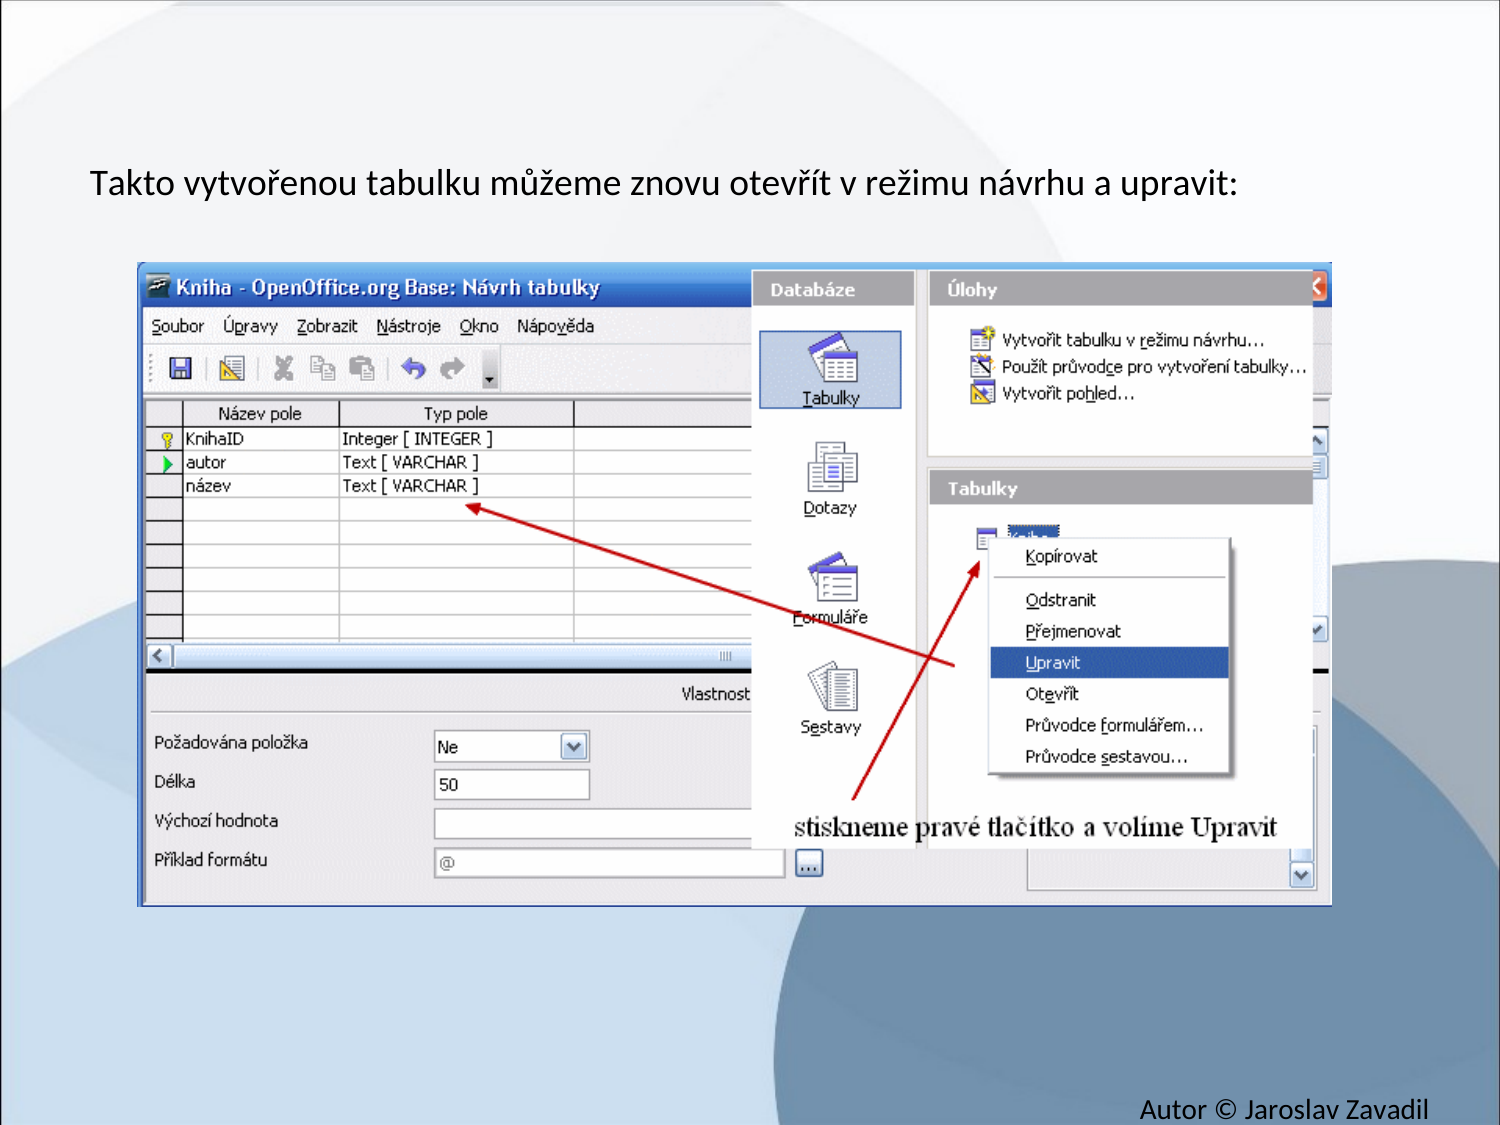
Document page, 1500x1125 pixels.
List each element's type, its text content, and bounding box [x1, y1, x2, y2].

picture [0, 0, 1500, 1125]
text_box Autor © Jaroslav Zavadil [1125, 1082, 1445, 1125]
text_box Takto vytvořenou tabulku můžeme znovu otevřít v režimu návrhu a upravit: [74, 149, 1300, 211]
